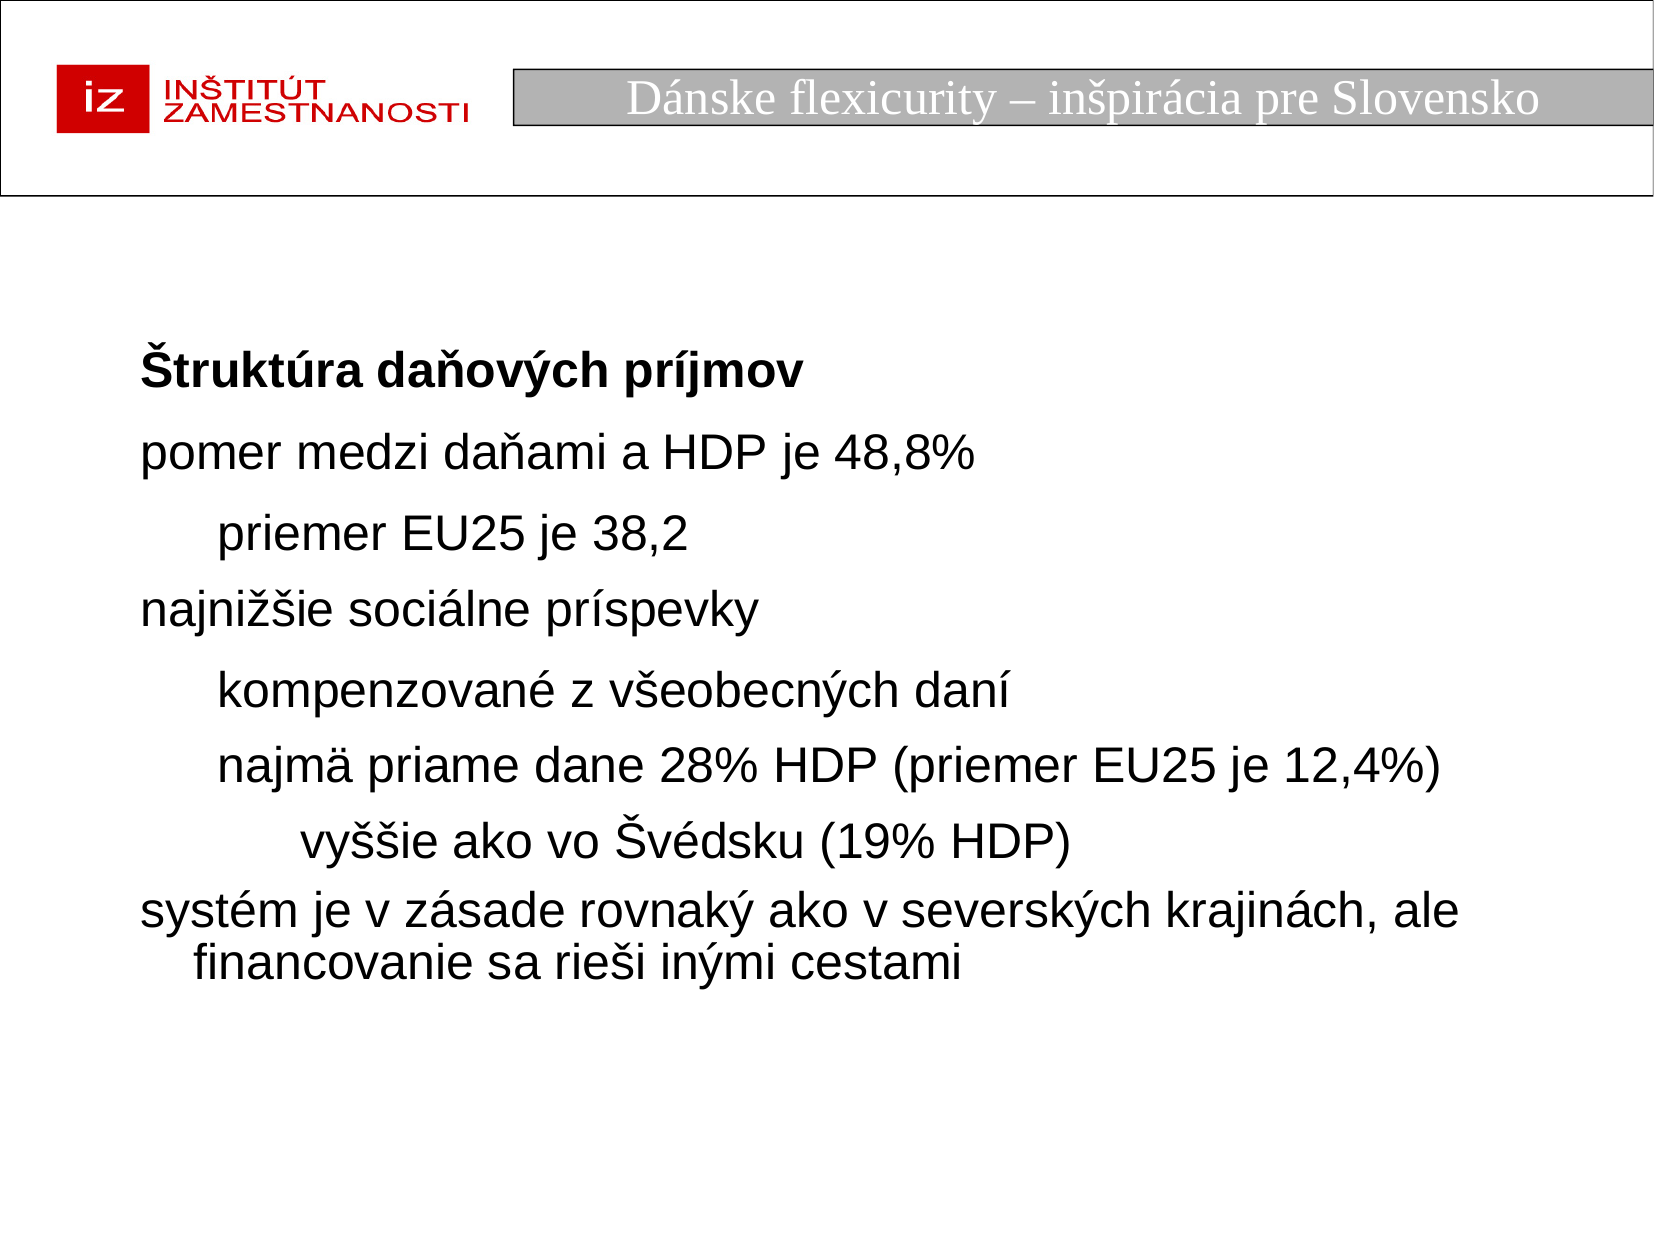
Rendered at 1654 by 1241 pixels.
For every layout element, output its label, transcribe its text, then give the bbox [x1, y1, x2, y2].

list Štruktúra daňových príjmov pomer medzi daňami a HDP je 48,8% priemer EU25 je 38,2 najnižšie sociálne príspevky kompenzované z všeobecných daní najmä priame dane 28% HDP (priemer EU25 je 12,4%) vyššie ako vo Švédsku (19% HDP) systém je v zásade rovnaký ako v severských krajinách, ale financovanie sa rieši inými cestami [123, 346, 1536, 1214]
text_box Dánske flexicurity – inšpirácia pre Slovensko [513, 69, 1654, 126]
picture [5, 5, 518, 190]
text_box [0, 0, 1654, 196]
